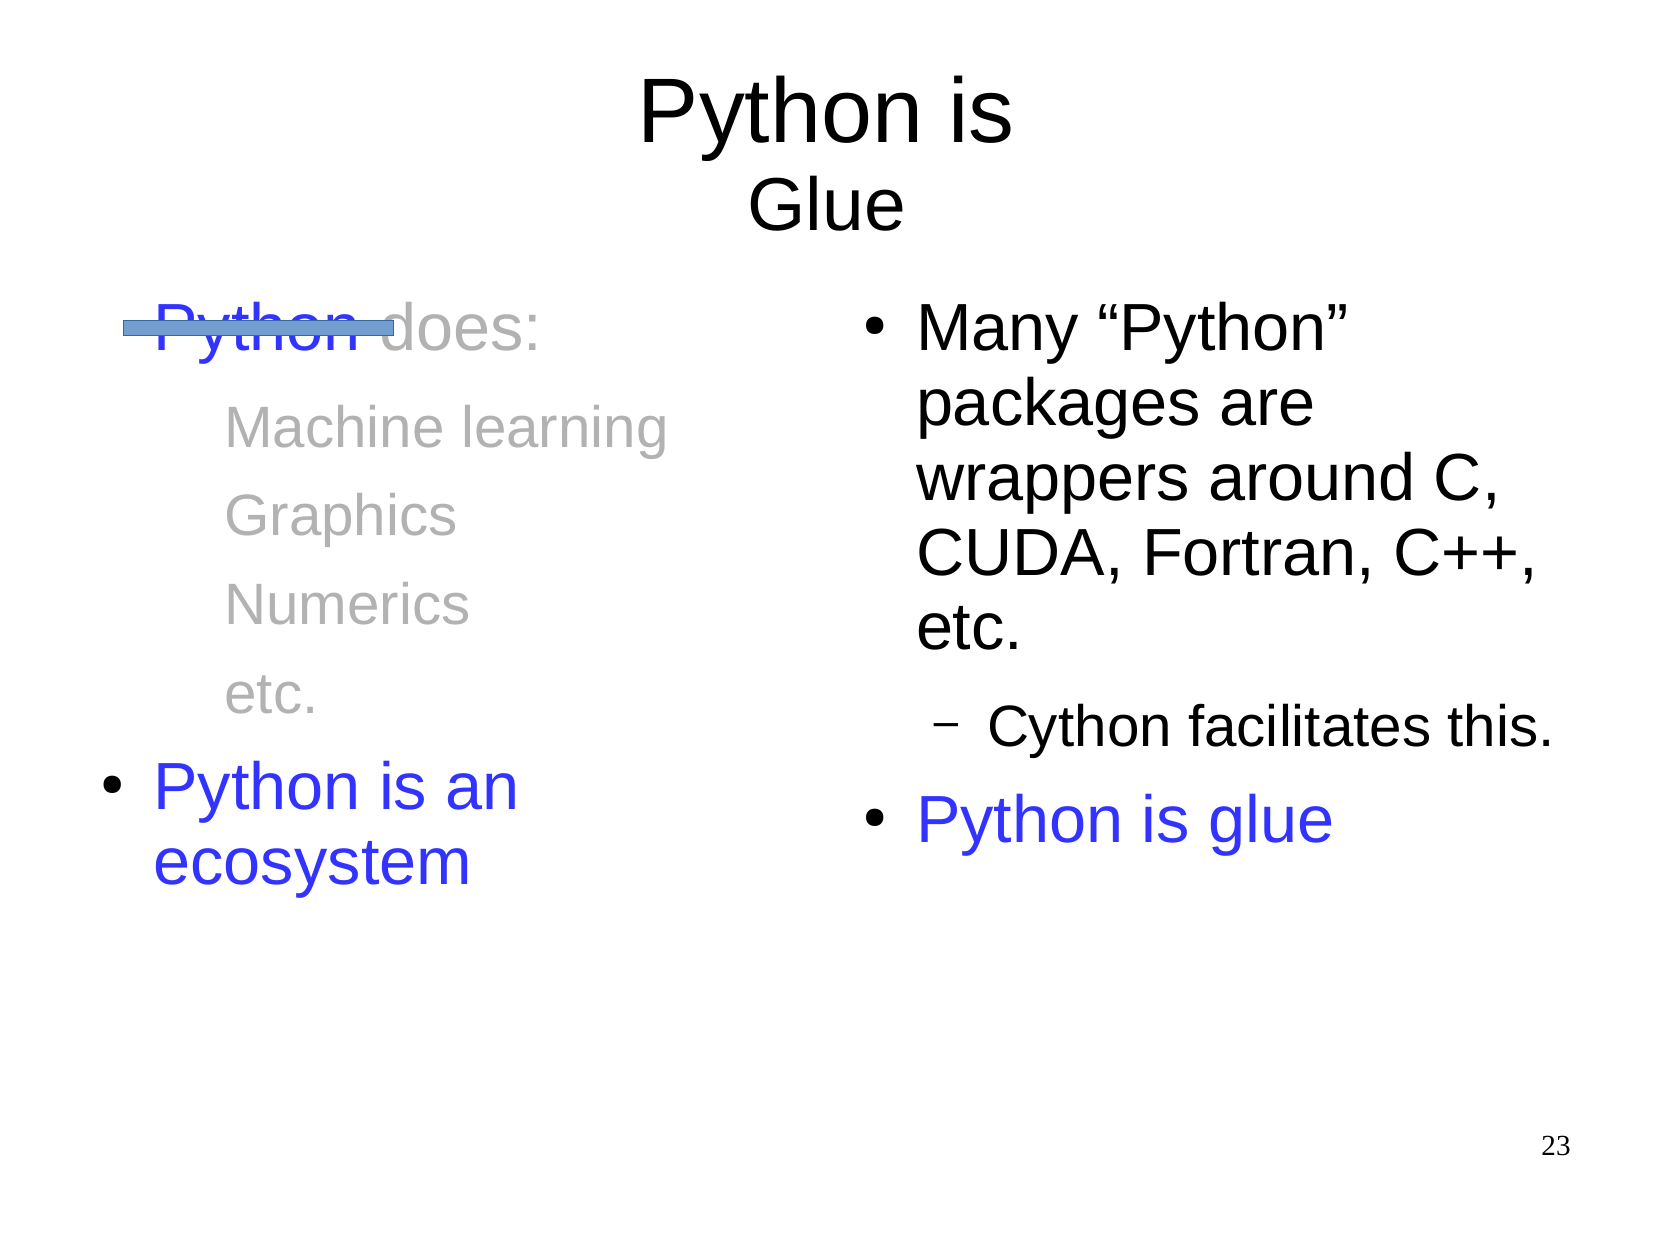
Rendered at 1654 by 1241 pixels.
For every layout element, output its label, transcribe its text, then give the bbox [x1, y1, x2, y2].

list Many “Python” packages are wrappers around C, CUDA, Fortran, C++, etc. Cython facilitates this. Python is glue [845, 290, 1572, 1010]
list Python does: Machine learning Graphics Numerics etc. Python is an ecosystem [82, 290, 809, 1010]
text_box [123, 320, 394, 336]
title Python is Glue [82, 49, 1571, 257]
